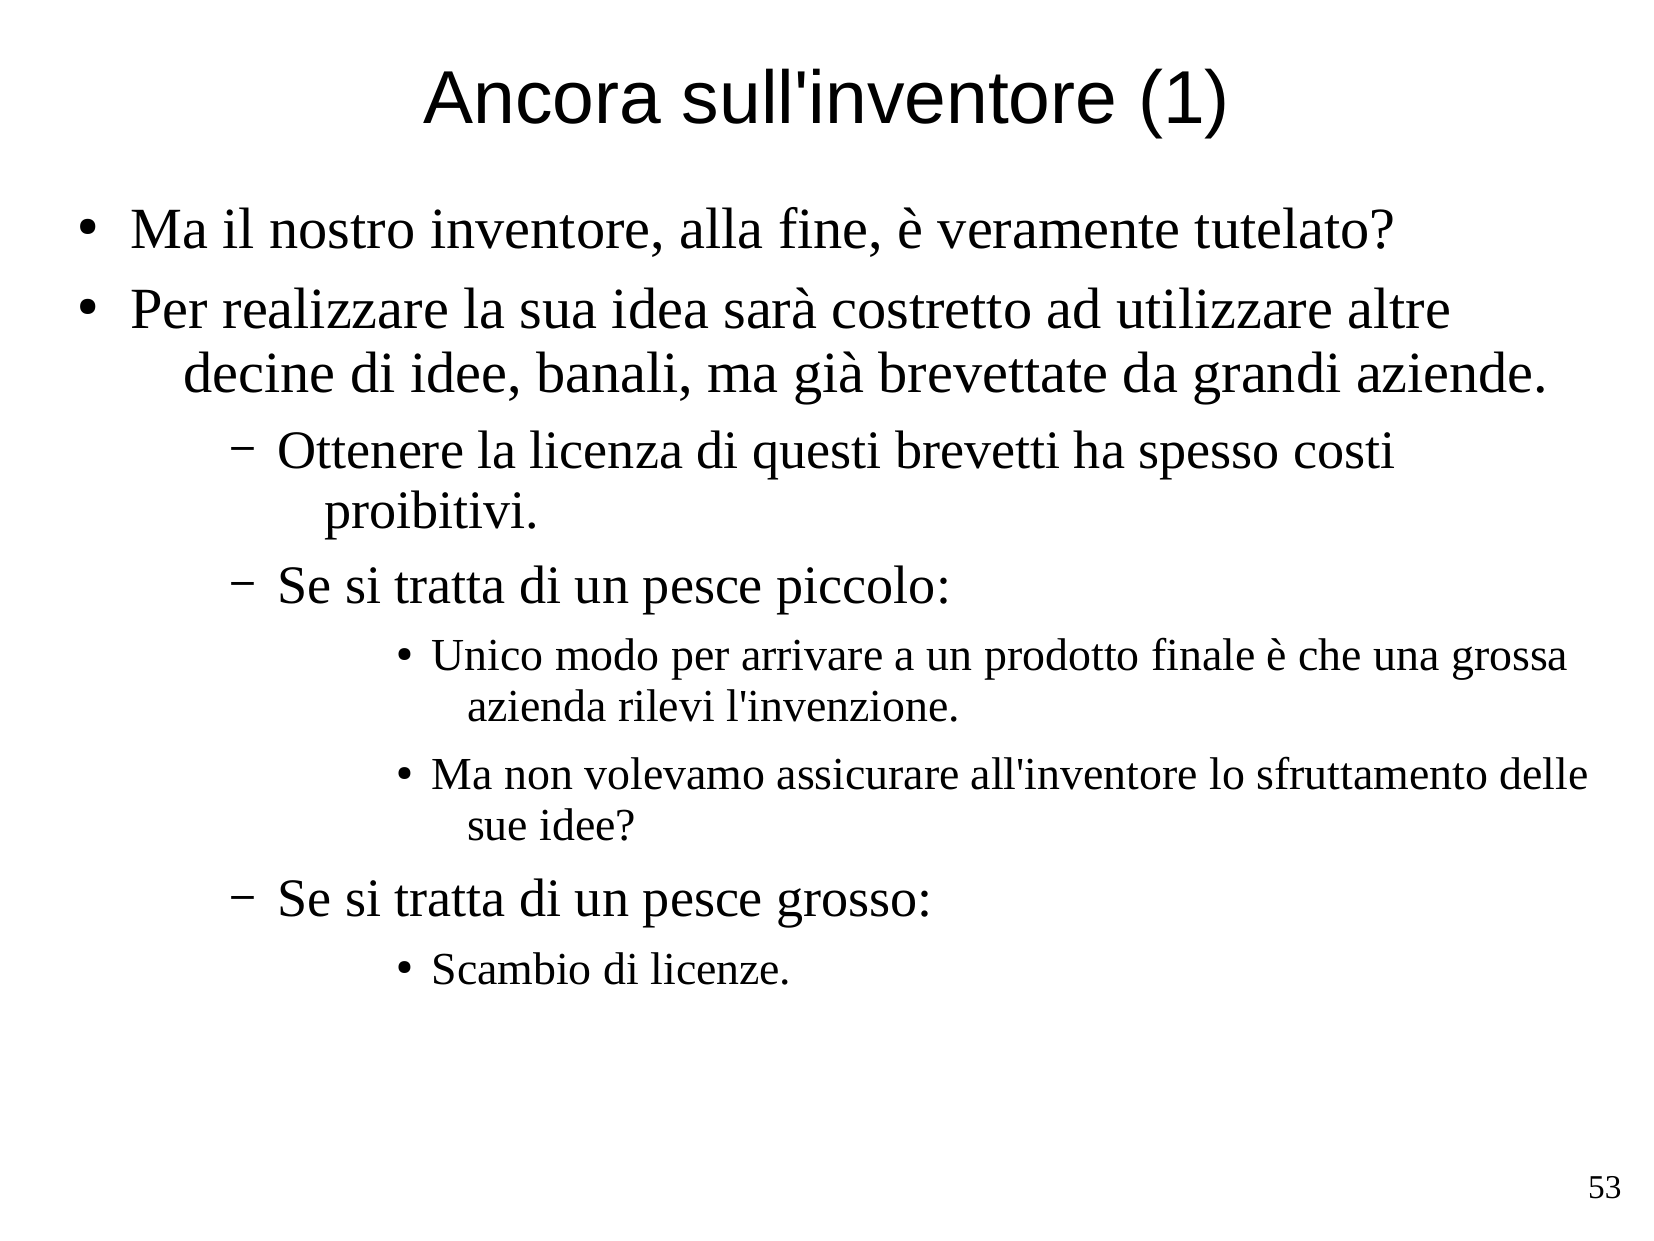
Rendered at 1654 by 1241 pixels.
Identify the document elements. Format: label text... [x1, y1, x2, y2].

list Ma il nostro inventore, alla fine, è veramente tutelato? Per realizzare la sua idea sarà costretto ad utilizzare altre decine di idee, banali, ma già brevettate da grandi aziende. Ottenere la licenza di questi brevetti ha spesso costi proibitivi. Se si tratta di un pesce piccolo: Unico modo per arrivare a un prodotto finale è che una grossa azienda rilevi l'invenzione. Ma non volevamo assicurare all'inventore lo sfruttamento delle sue idee? Se si tratta di un pesce grosso: Scambio di licenze. [42, 196, 1612, 1187]
title Ancora sull'inventore (1) [37, 30, 1617, 166]
